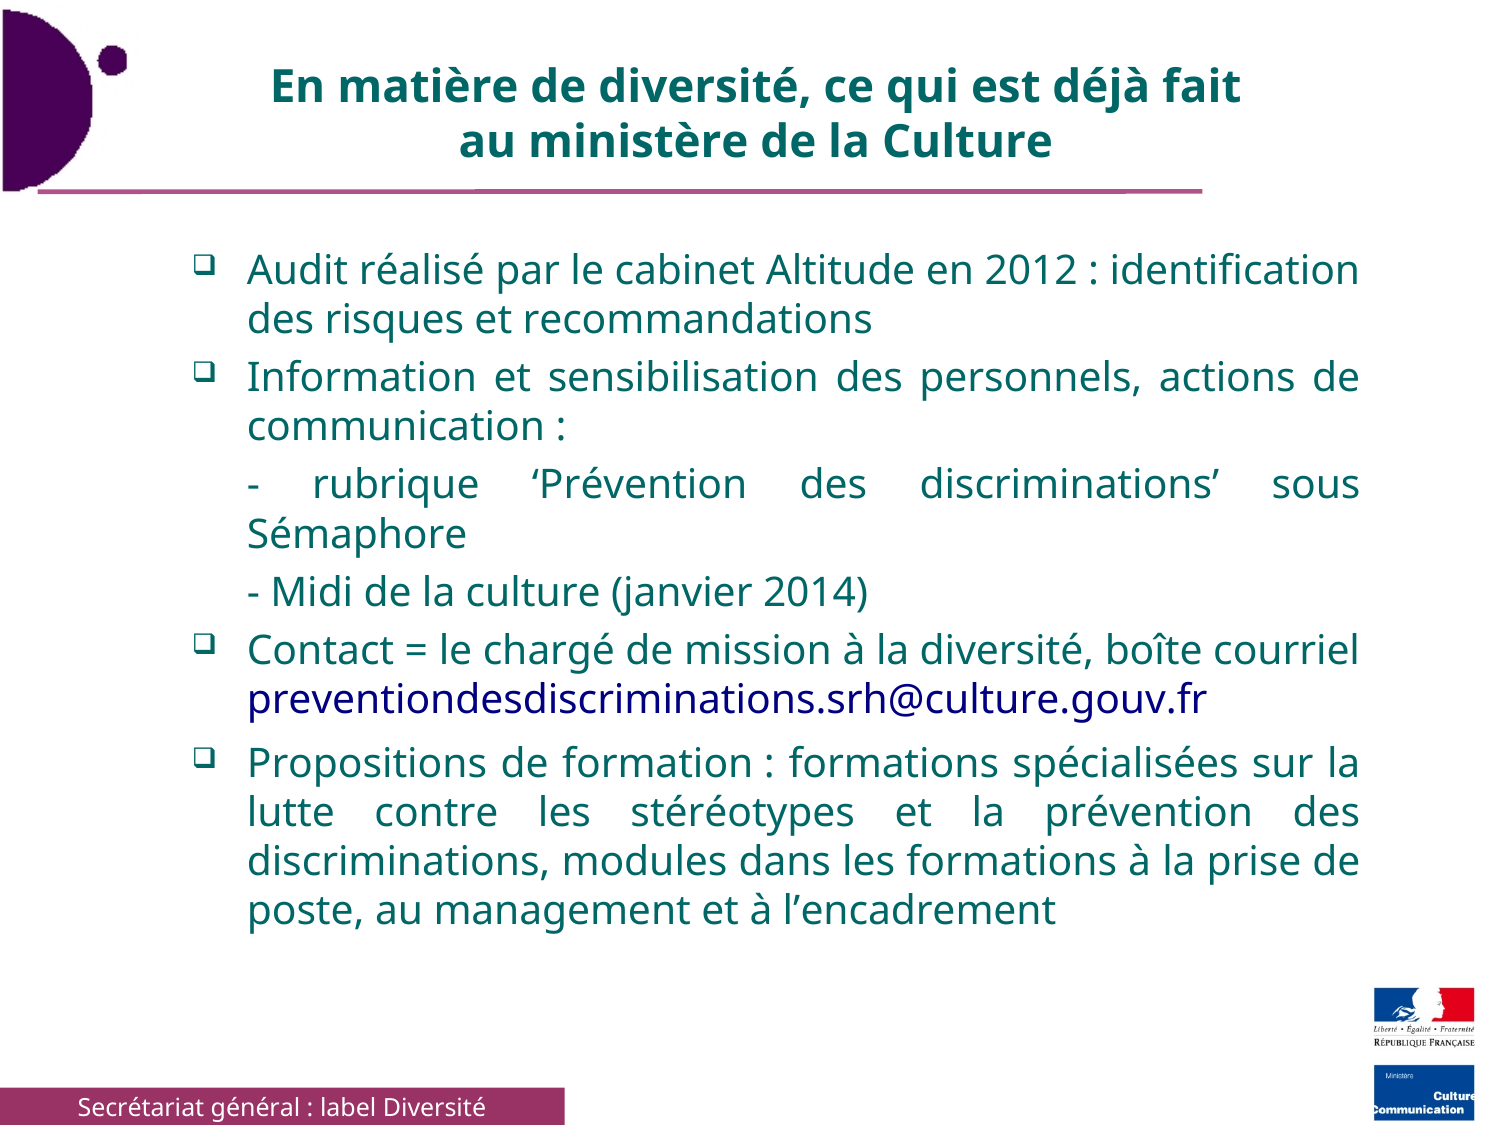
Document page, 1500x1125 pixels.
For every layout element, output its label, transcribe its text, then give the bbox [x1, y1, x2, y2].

picture [0, 0, 149, 204]
text_box En matière de diversité, ce qui est déjà fait au ministère de la Culture [118, 41, 1394, 179]
picture [1370, 979, 1477, 1125]
list Audit réalisé par le cabinet Altitude en 2012 : identification des risques et recommandations Information et sensibilisation des personnels, actions de communication : - rubrique ‘Prévention des discriminations’ sous Sémaphore - Midi de la culture (janvier 2014) Contact = le chargé de mission à la diversité, boîte courriel preventiondesdiscriminations.srh@culture.gouv.fr Propositions de formation : formations spécialisées sur la lutte contre les stéréotypes et la prévention des discriminations, modules dans les formations à la prise de poste, au management et à l’encadrement [177, 236, 1377, 981]
